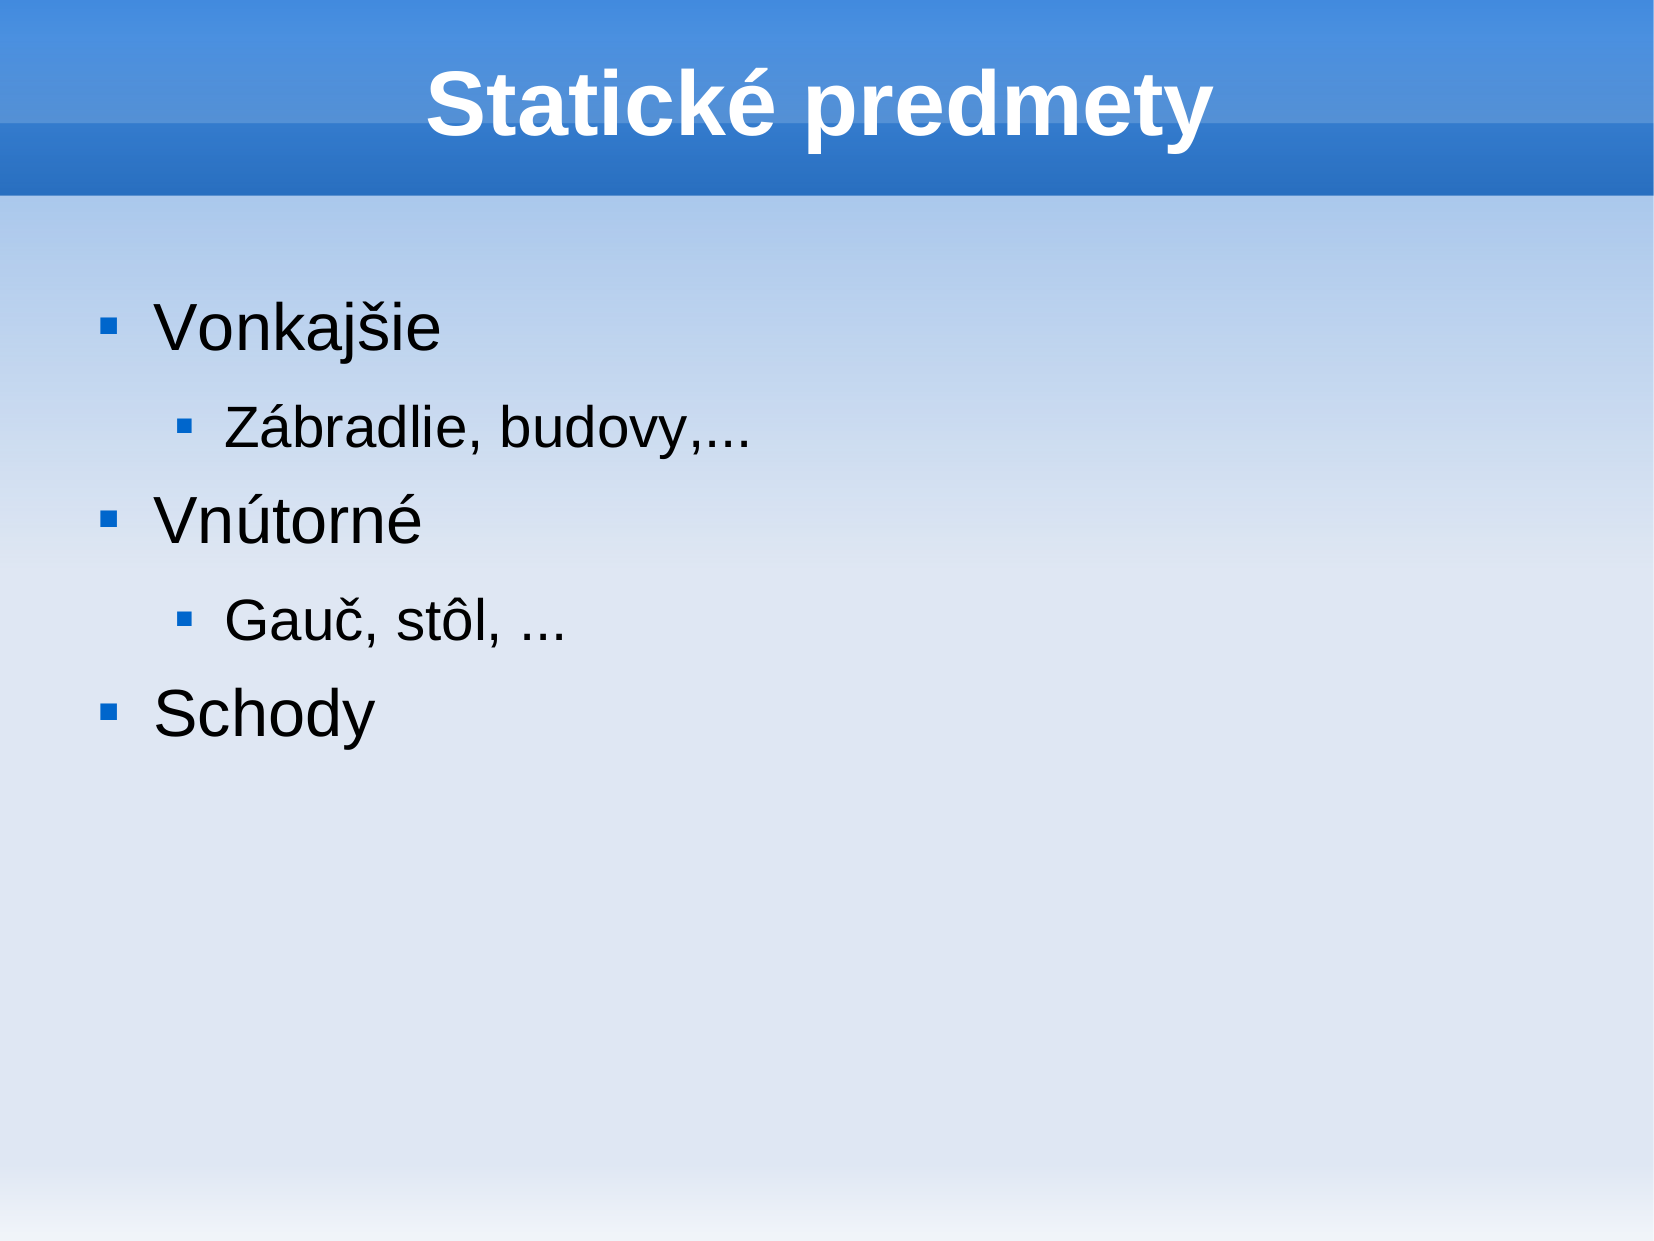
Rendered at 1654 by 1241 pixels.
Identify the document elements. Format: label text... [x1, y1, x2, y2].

picture [0, 0, 1654, 1241]
title Statické predmety [76, 7, 1565, 200]
list Vonkajšie Zábradlie, budovy,... Vnútorné Gauč, stôl, ... Schody [82, 290, 1571, 1094]
